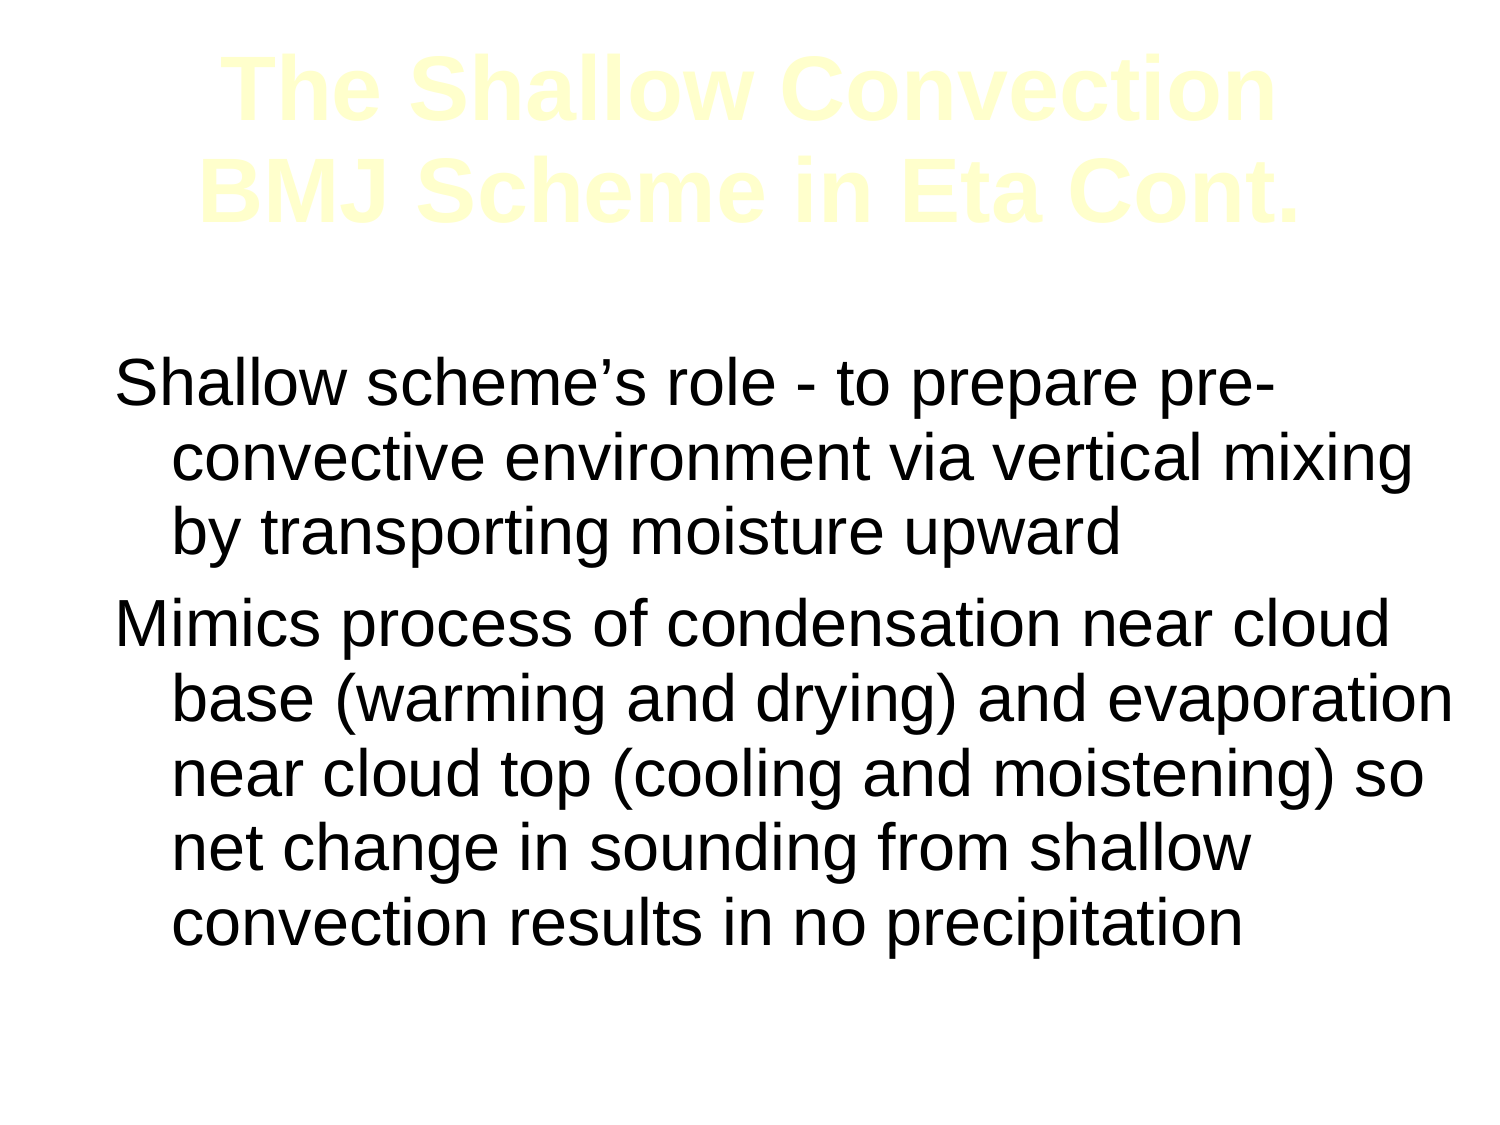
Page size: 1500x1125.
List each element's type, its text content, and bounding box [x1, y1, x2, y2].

list Shallow scheme’s role - to prepare pre-convective environment via vertical mixing by transporting moisture upward Mimics process of condensation near cloud base (warming and drying) and evaporation near cloud top (cooling and moistening) so net change in sounding from shallow convection results in no precipitation [99, 337, 1488, 1013]
title The Shallow Convection BMJ Scheme in Eta Cont. [112, 14, 1388, 250]
